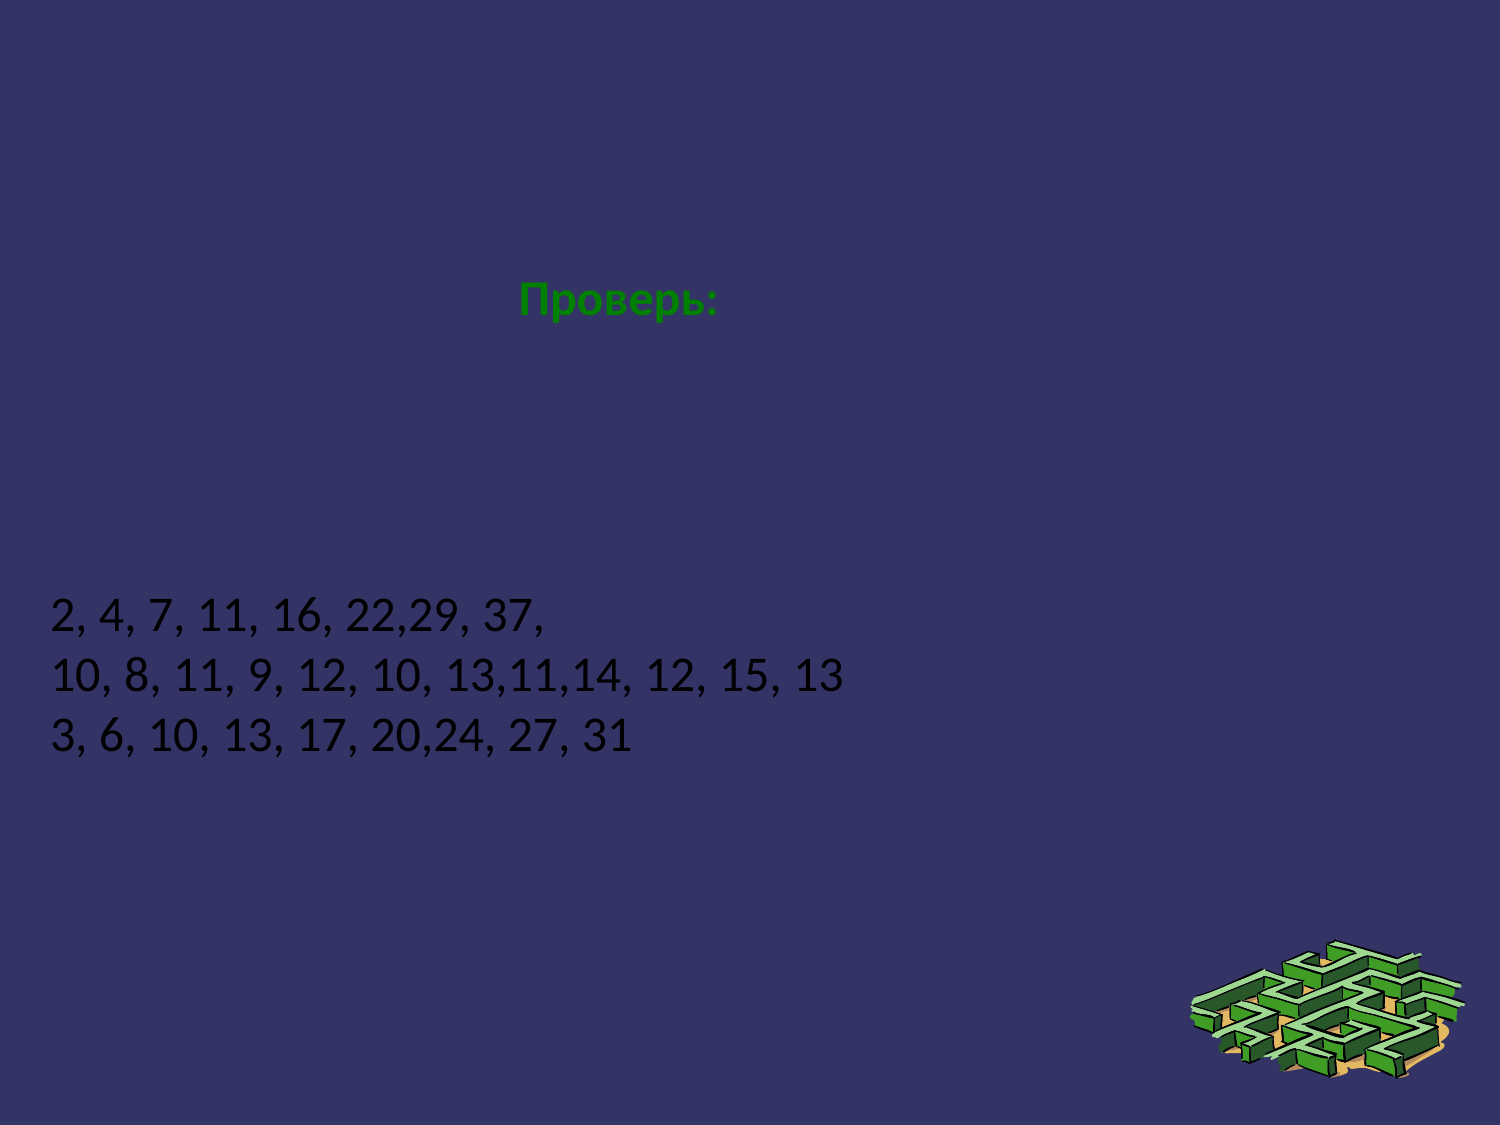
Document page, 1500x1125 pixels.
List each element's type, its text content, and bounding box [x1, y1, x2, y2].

text_box Проверь: [503, 257, 734, 333]
text_box 2, 4, 7, 11, 16, 22,29, 37, 10, 8, 11, 9, 12, 10, 13,11,14, 12, 15, 13 3, 6, 10, 13, 17, 20,24, 27, 31 [35, 574, 1407, 769]
